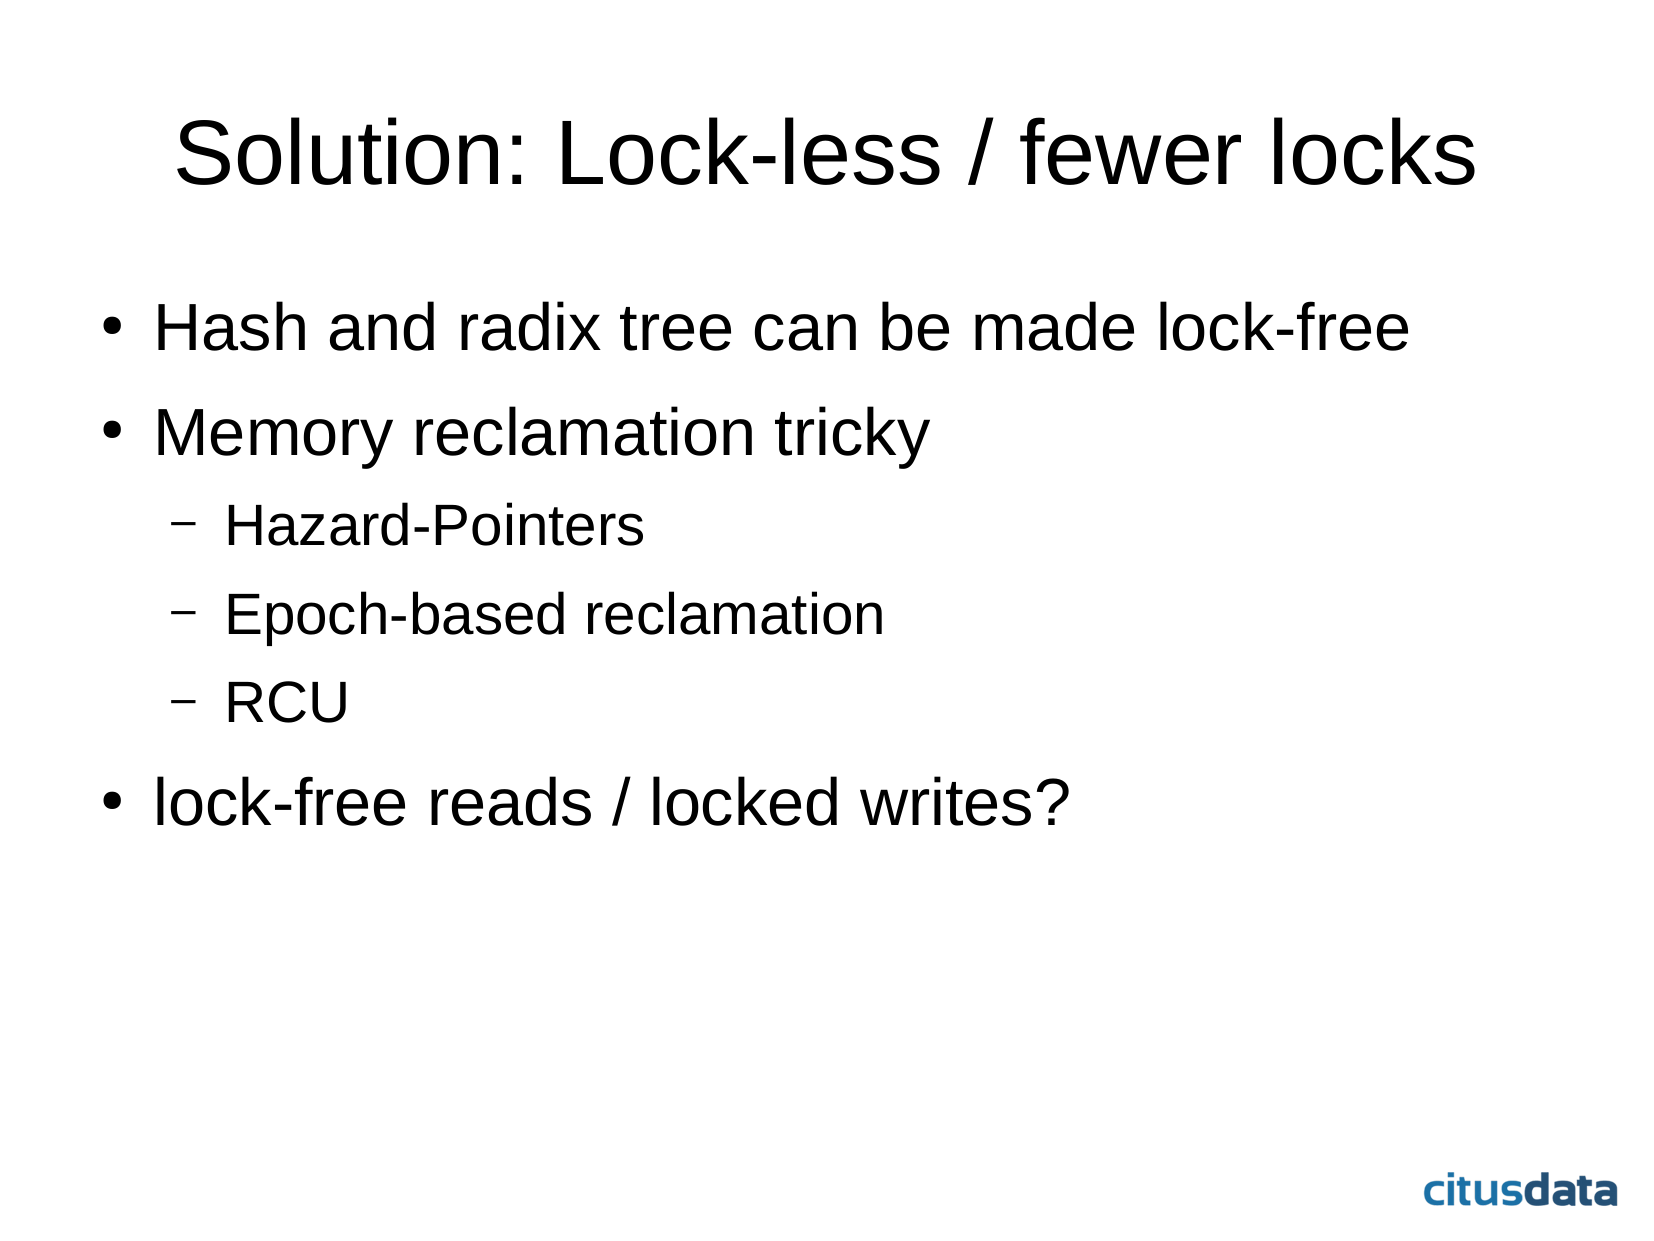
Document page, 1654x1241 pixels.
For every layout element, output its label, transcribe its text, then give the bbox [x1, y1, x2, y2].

list Hash and radix tree can be made lock-free Memory reclamation tricky Hazard-Pointers Epoch-based reclamation RCU lock-free reads / locked writes? [82, 290, 1571, 1096]
title Solution: Lock-less / fewer locks [82, 49, 1571, 257]
picture [1420, 1167, 1622, 1209]
